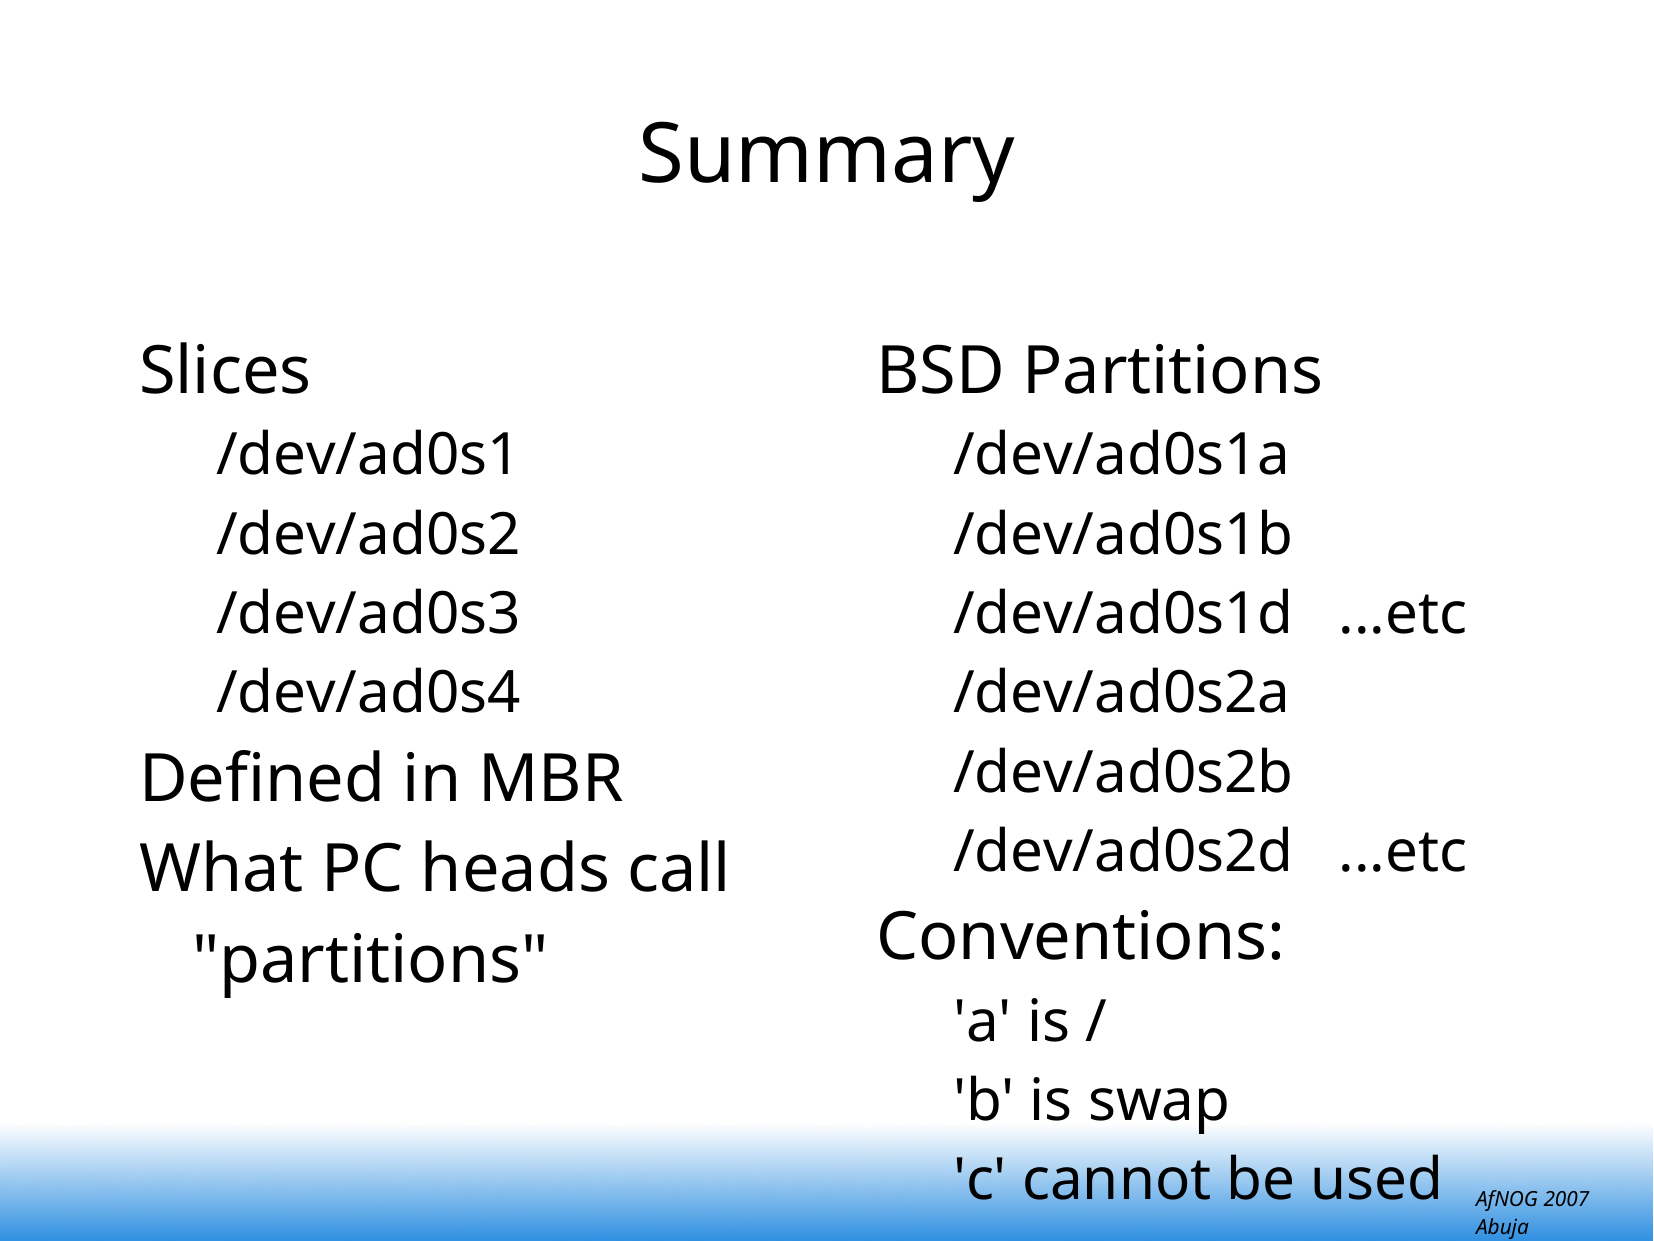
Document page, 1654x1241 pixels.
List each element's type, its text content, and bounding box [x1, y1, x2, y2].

title Summary [121, 46, 1534, 254]
list BSD Partitions /dev/ad0s1a /dev/ad0s1b /dev/ad0s1d ...etc /dev/ad0s2a /dev/ad0s2b /dev/ad0s2d ...etc Conventions: 'a' is / 'b' is swap 'c' cannot be used [858, 322, 1561, 1133]
picture [0, 1122, 1653, 1241]
list Slices /dev/ad0s1 /dev/ad0s2 /dev/ad0s3 /dev/ad0s4 Defined in MBR What PC heads call "partitions" [121, 322, 824, 1133]
